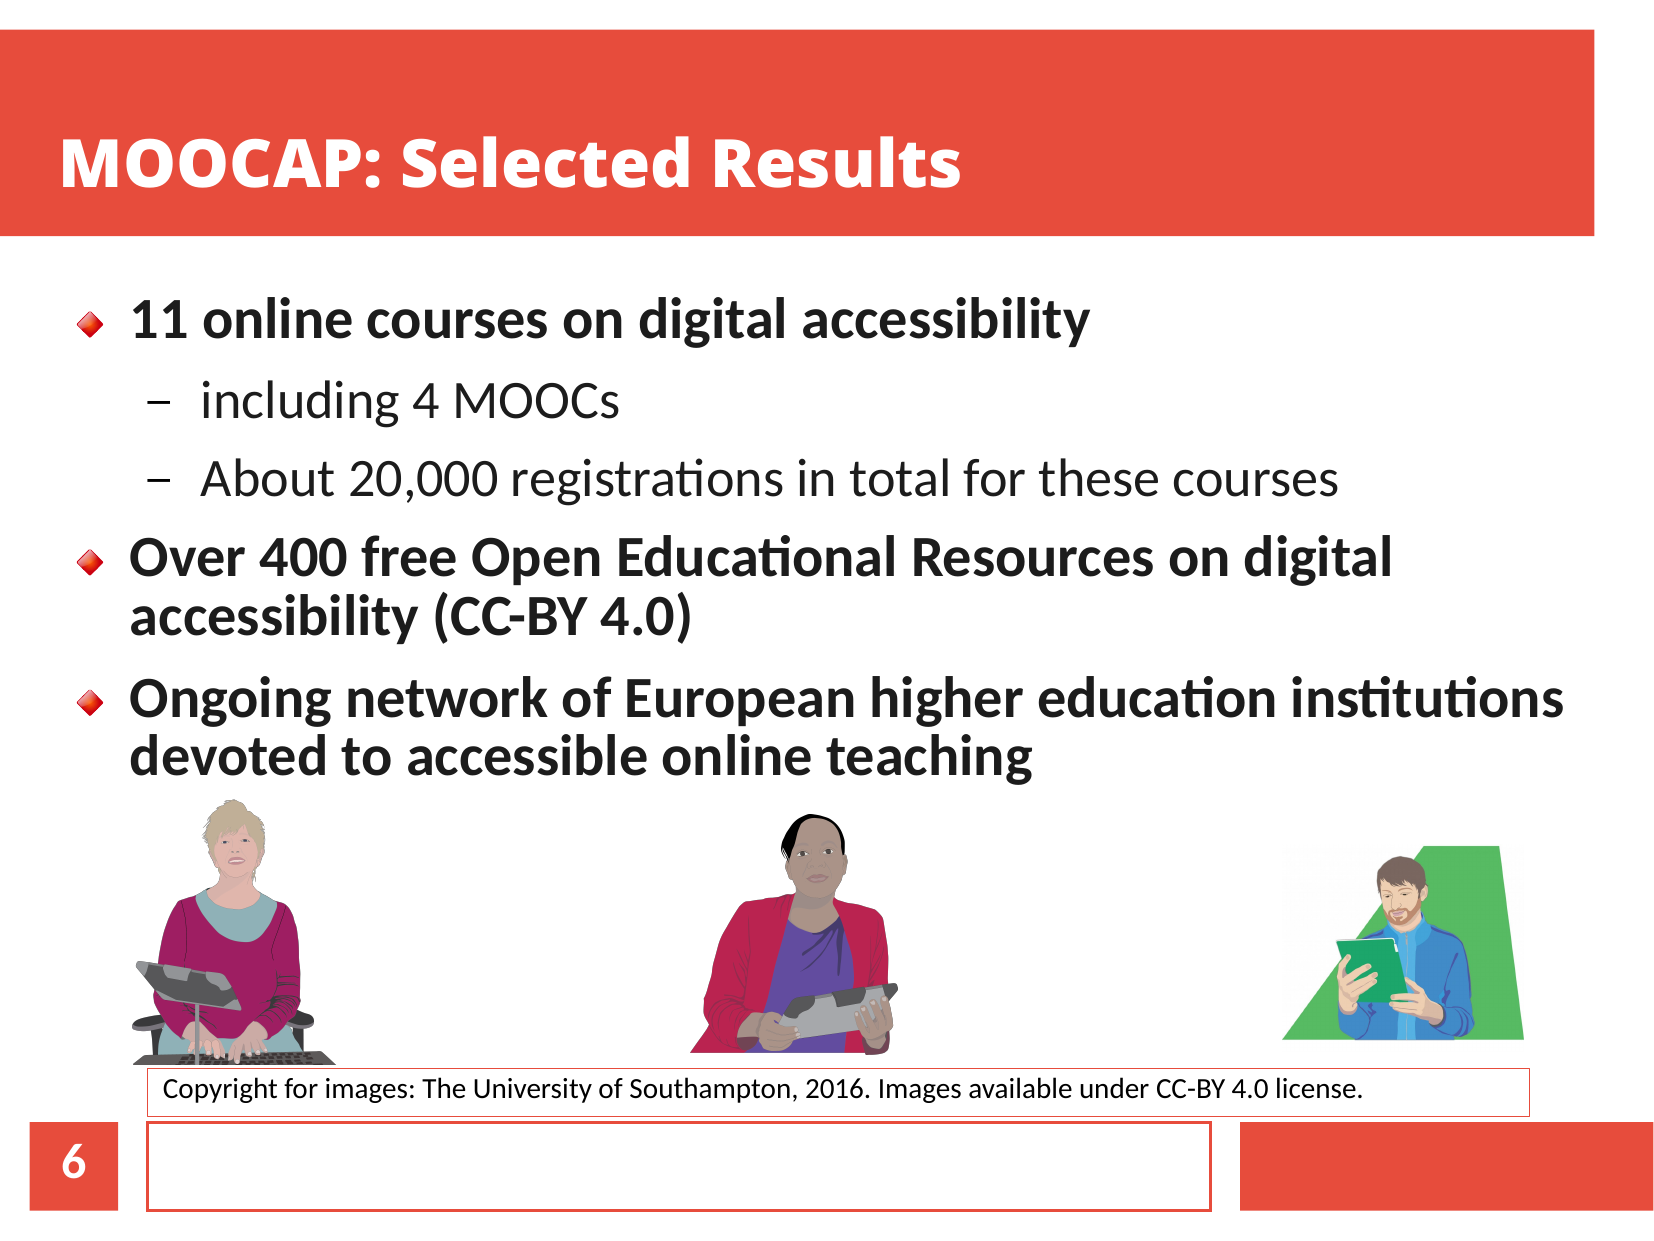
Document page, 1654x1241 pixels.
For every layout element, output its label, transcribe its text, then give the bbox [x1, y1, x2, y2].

list 11 online courses on digital accessibility including 4 MOOCs About 20,000 registrations in total for these courses Over 400 free Open Educational Resources on digital accessibility (CC-BY 4.0) Ongoing network of European higher education institutions devoted to accessible online teaching [59, 295, 1565, 1093]
picture [690, 814, 898, 1055]
text_box Copyright for images: The University of Southampton, 2016. Images available under CC-BY 4.0 license. [147, 1068, 1530, 1117]
picture [1282, 844, 1524, 1052]
title MOOCAP: Selected Results [59, 59, 1595, 207]
picture [132, 787, 340, 1065]
